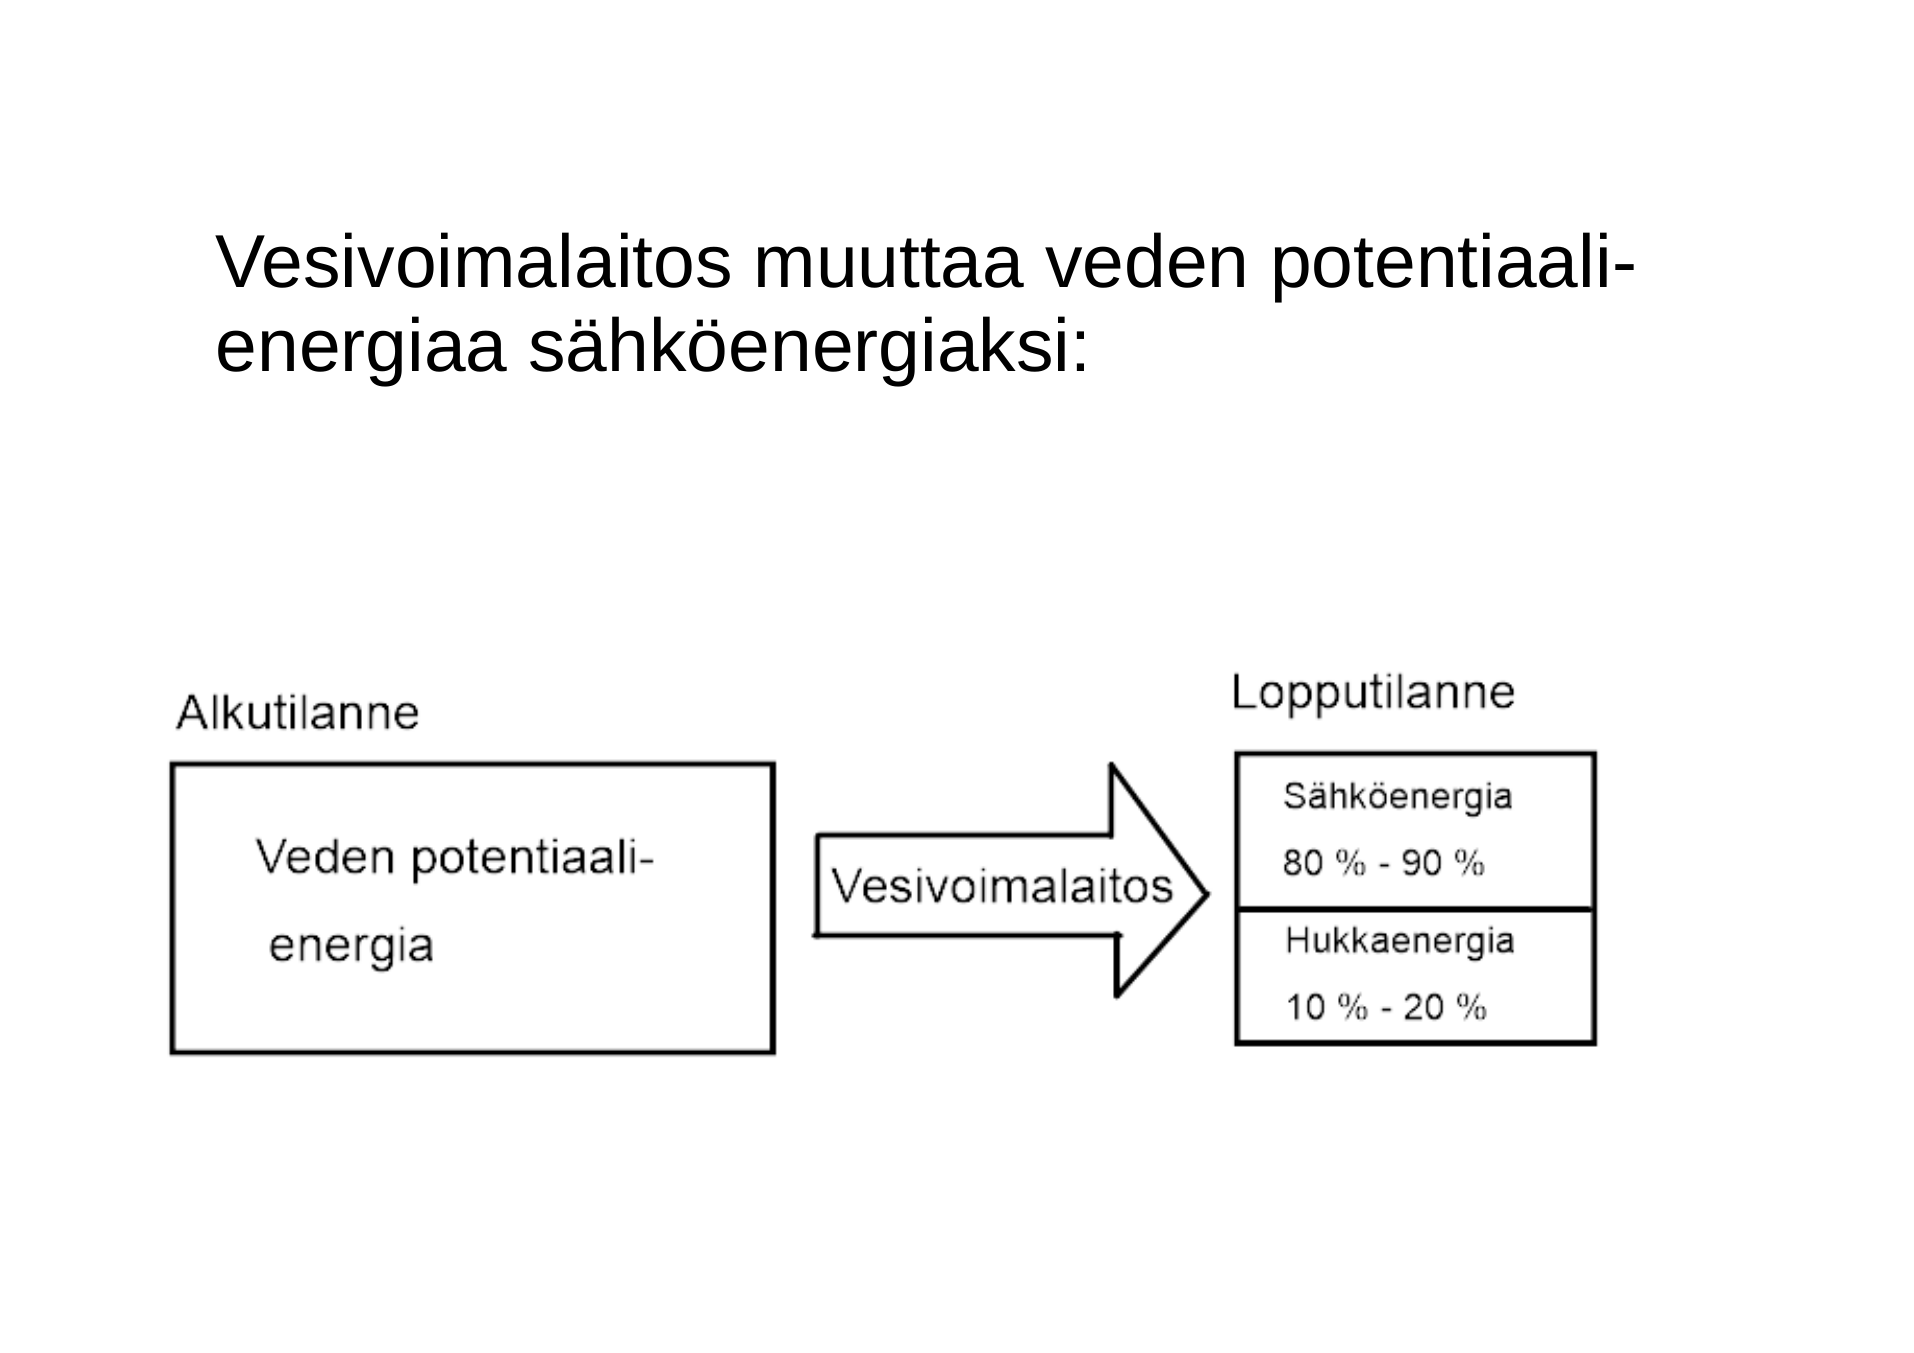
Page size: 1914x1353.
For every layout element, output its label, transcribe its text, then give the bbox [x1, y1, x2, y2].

text_box Vesivoimalaitos muuttaa veden potentiaali- energiaa sähköenergiaksi: [200, 212, 1653, 396]
picture [114, 566, 1760, 1097]
